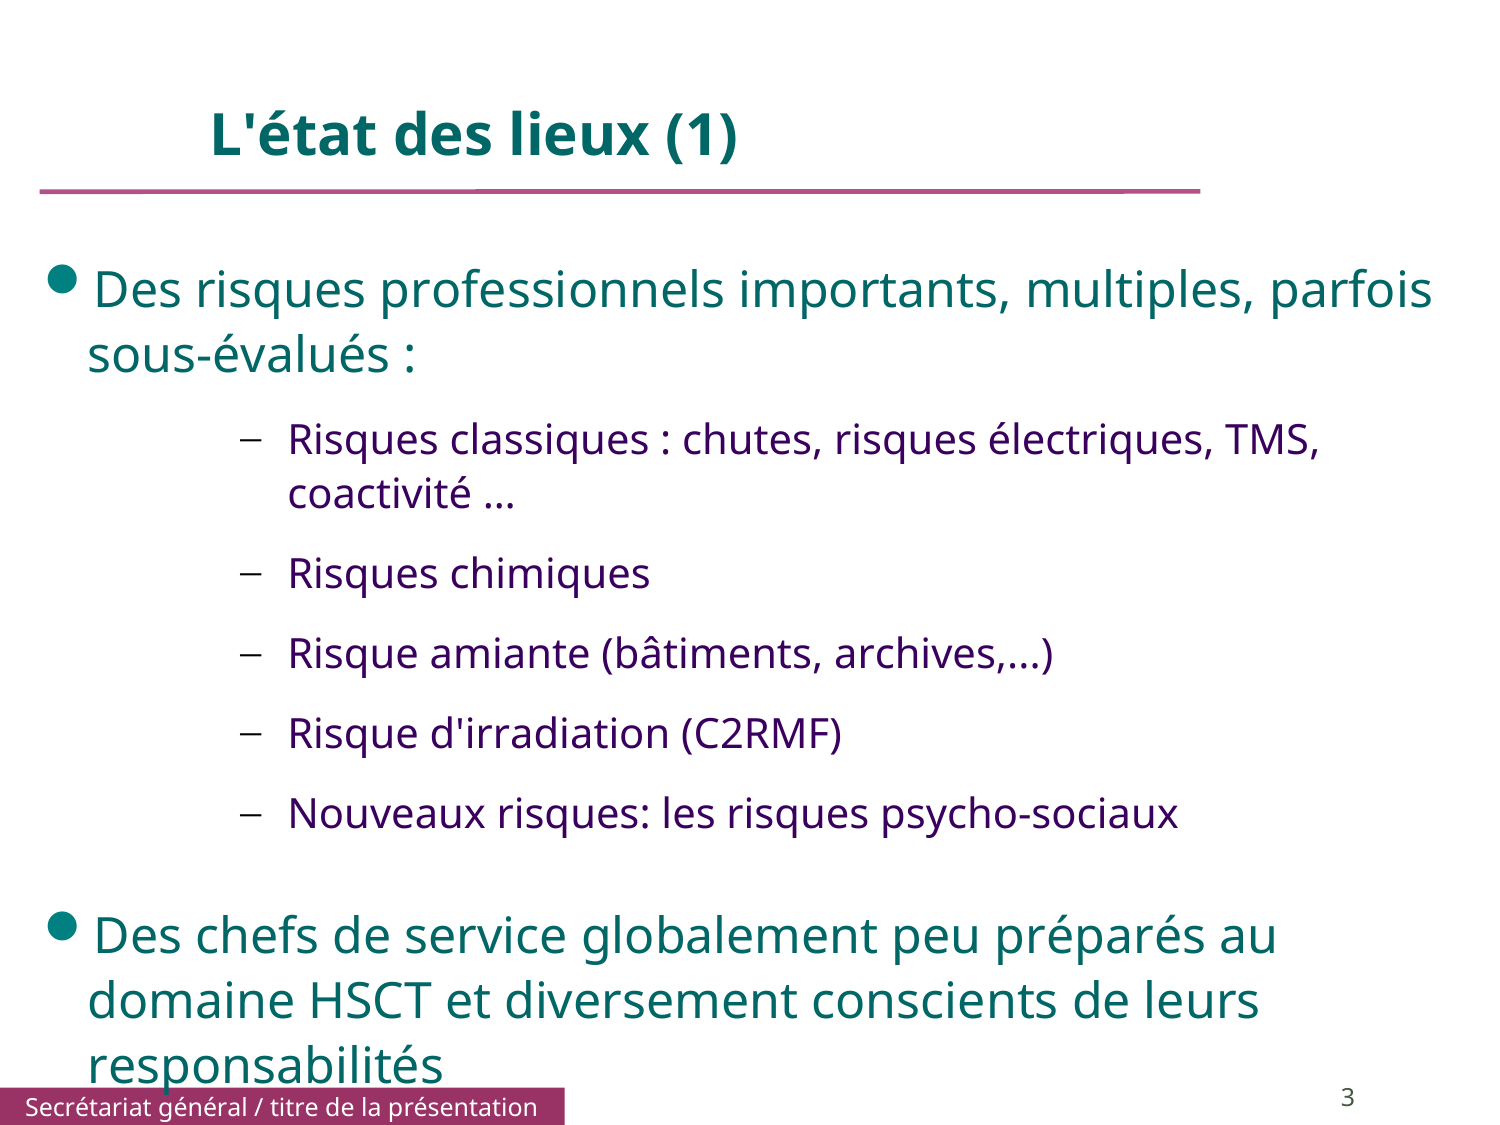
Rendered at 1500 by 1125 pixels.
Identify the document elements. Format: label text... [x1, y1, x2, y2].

list Des risques professionnels importants, multiples, parfois sous-évalués : Risques classiques : chutes, risques électriques, TMS, coactivité … Risques chimiques Risque amiante (bâtiments, archives,...) Risque d'irradiation (C2RMF) Nouveaux risques: les risques psycho-sociaux Des chefs de service globalement peu préparés au domaine HSCT et diversement conscients de leurs responsabilités [28, 247, 1469, 1033]
title L'état des lieux (1) [194, 20, 1359, 178]
